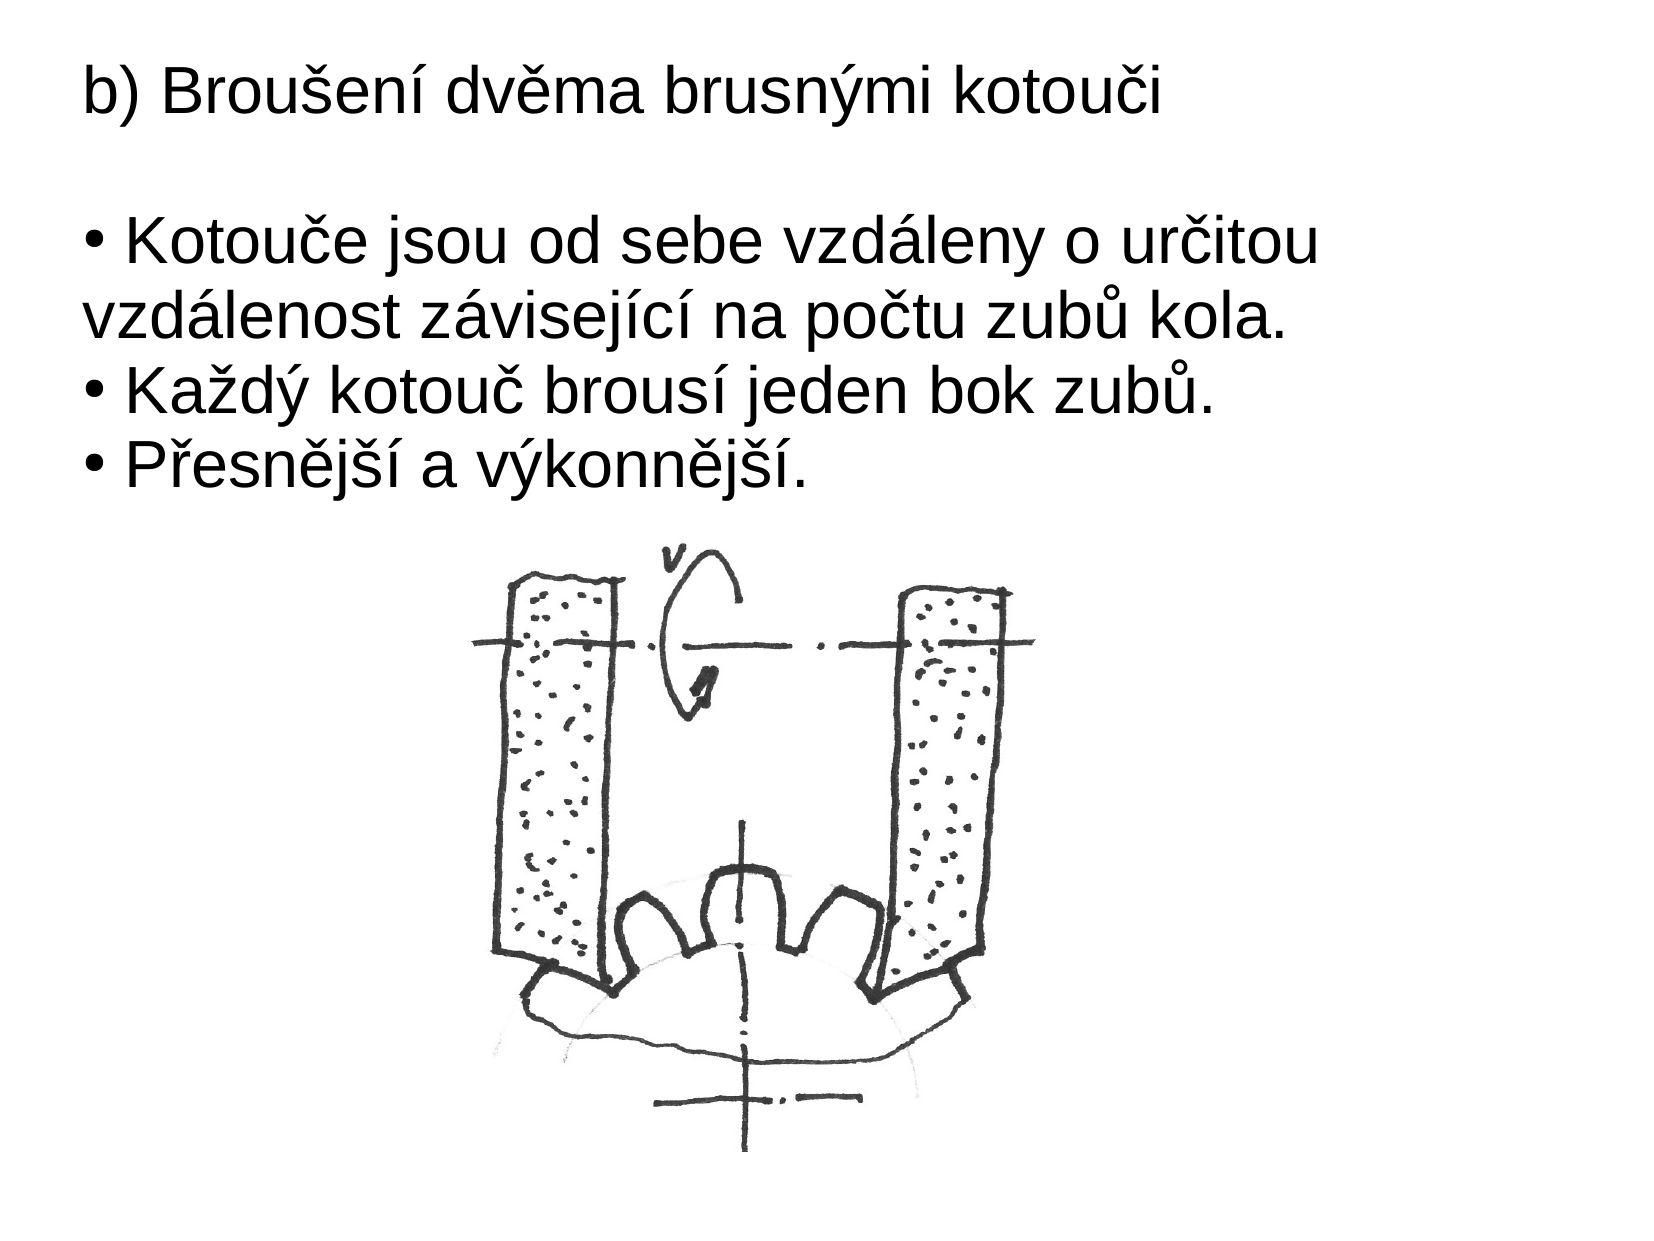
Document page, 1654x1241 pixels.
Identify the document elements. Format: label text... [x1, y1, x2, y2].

picture [407, 501, 1123, 1152]
subtitle b) Broušení dvěma brusnými kotouči Kotouče jsou od sebe vzdáleny o určitou vzdálenost závisející na počtu zubů kola. Každý kotouč brousí jeden bok zubů. Přesnější a výkonnější. [82, 53, 1571, 1175]
